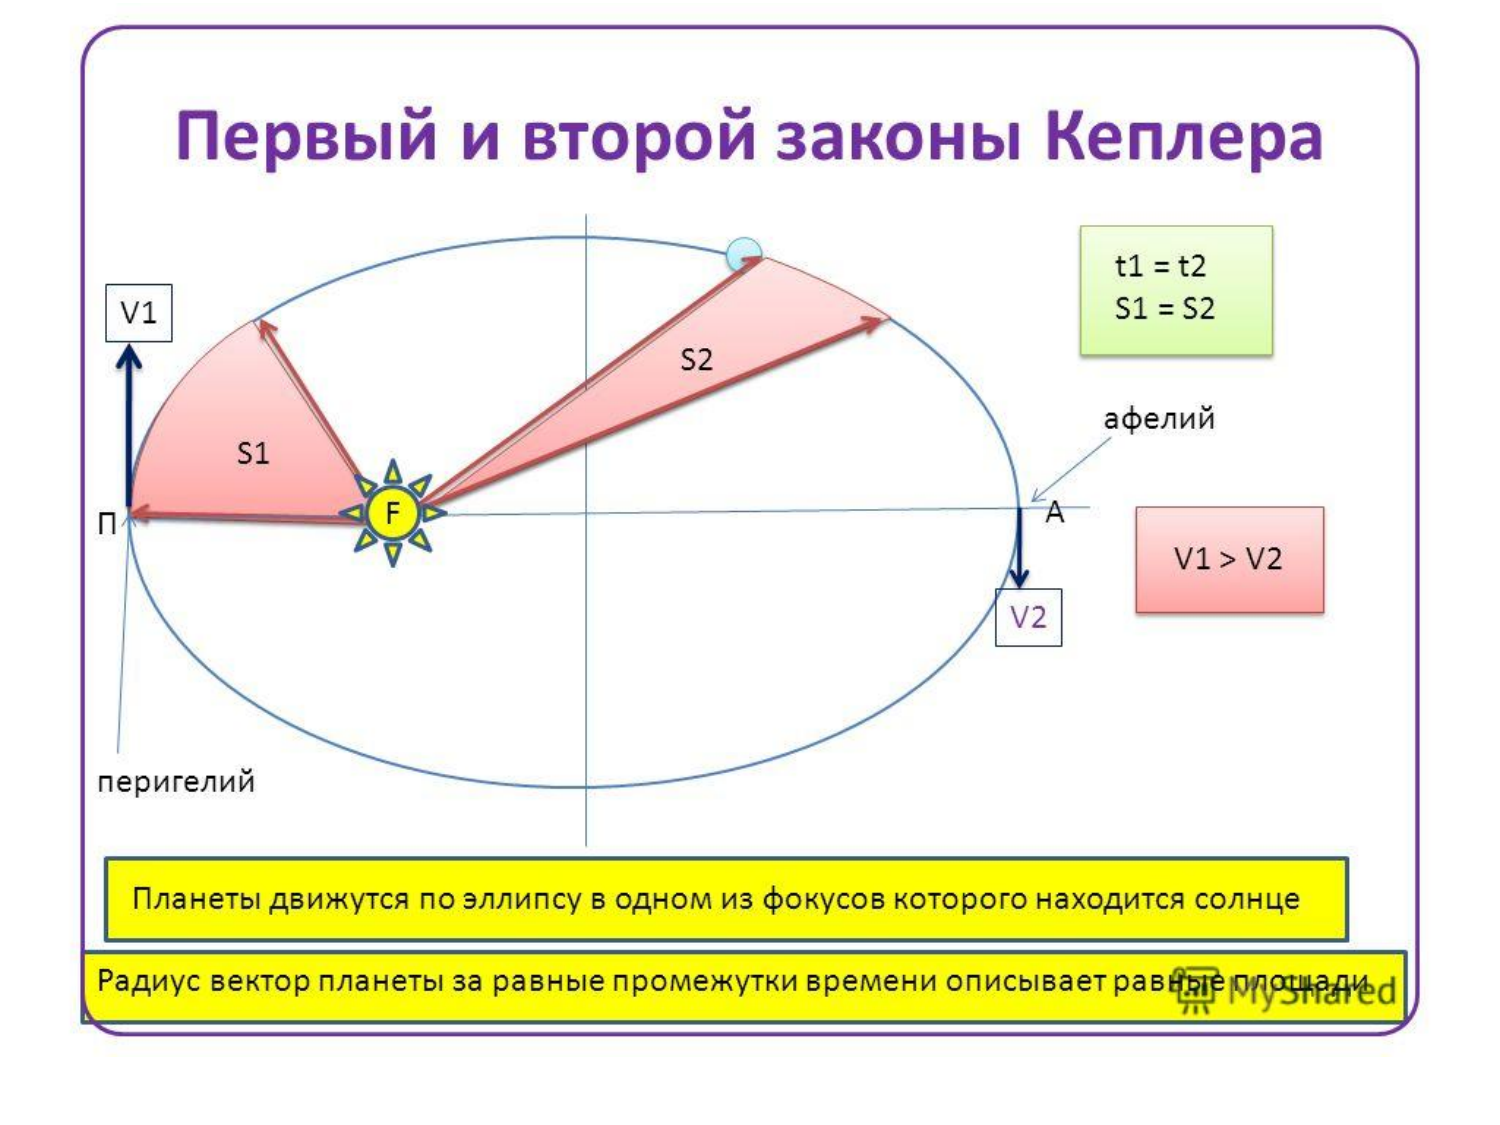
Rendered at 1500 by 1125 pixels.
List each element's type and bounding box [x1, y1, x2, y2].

picture [47, 3, 1452, 1057]
